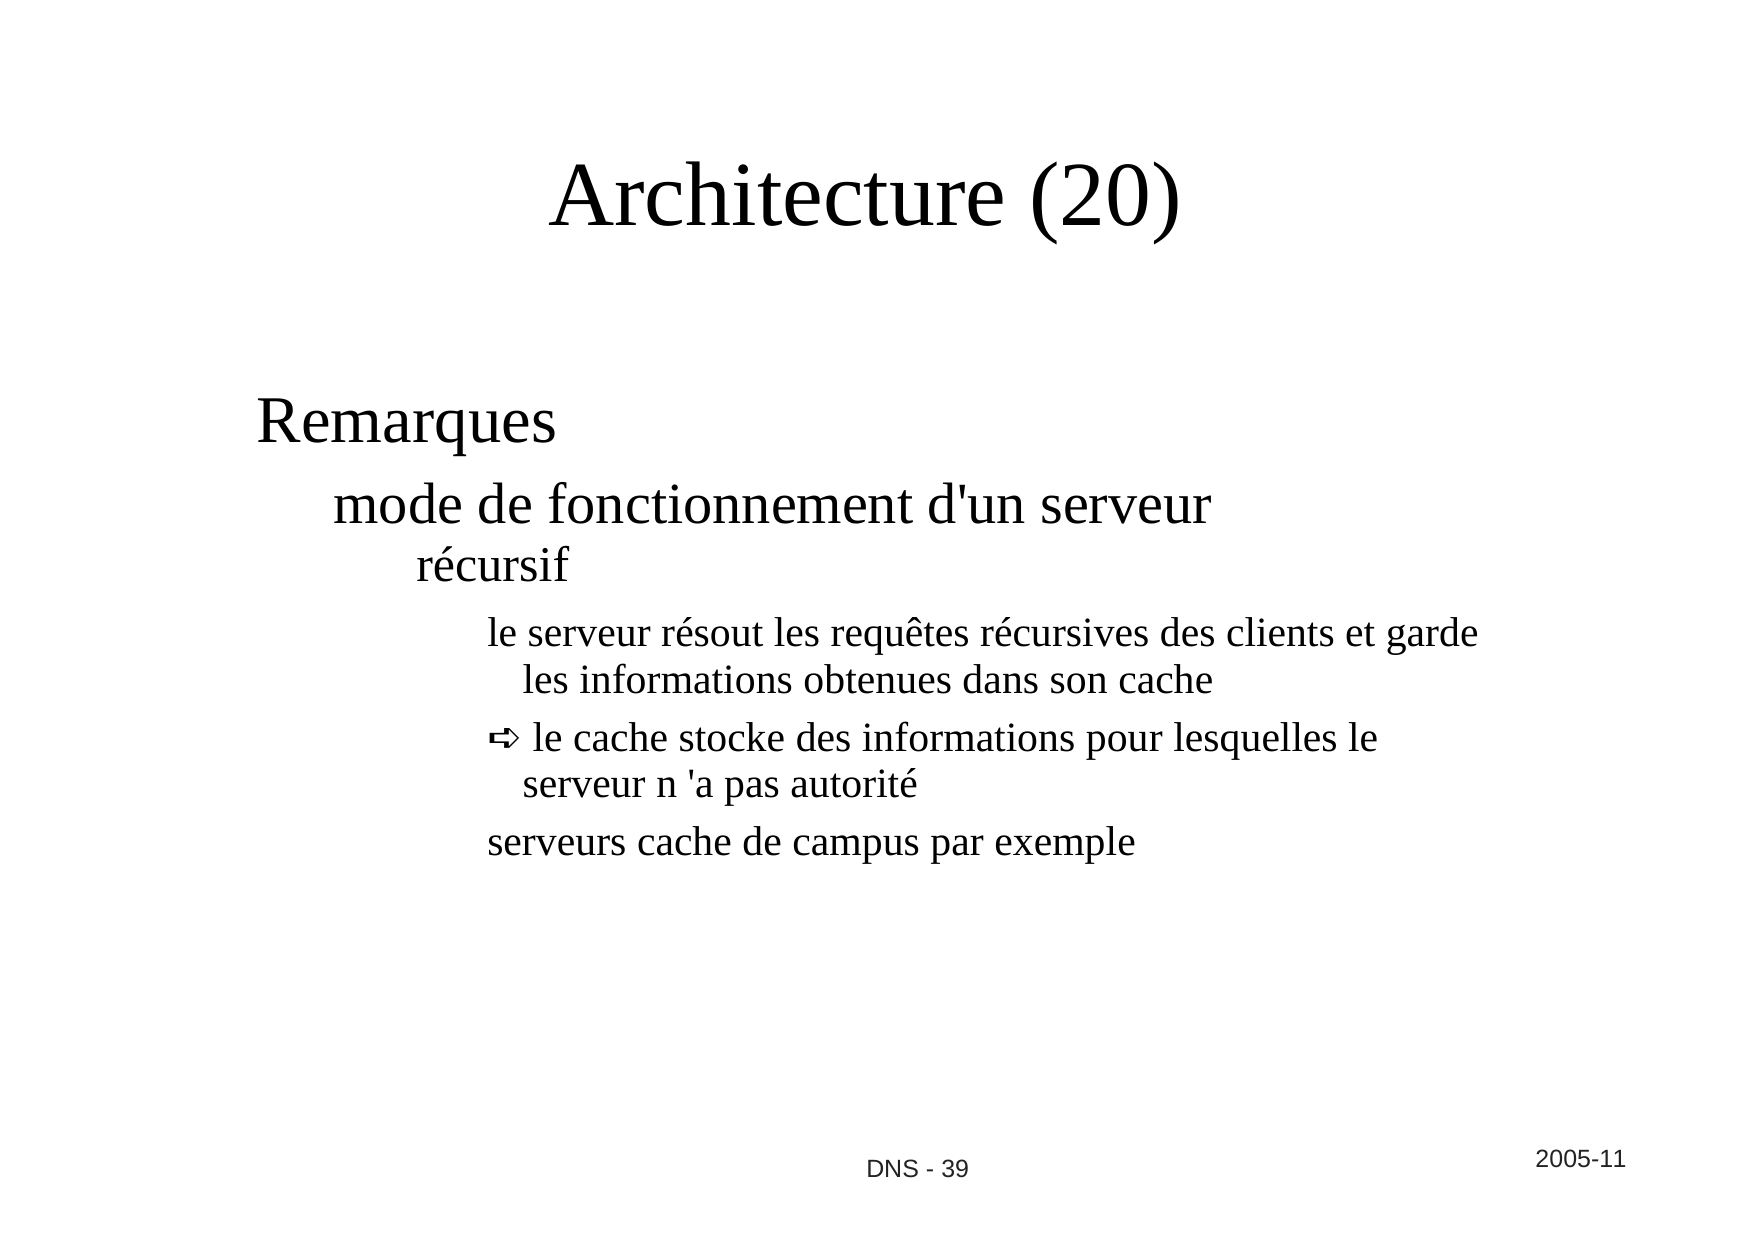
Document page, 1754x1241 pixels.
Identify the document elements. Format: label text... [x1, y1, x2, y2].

title Architecture (20) [187, 109, 1545, 280]
list Remarques mode de fonctionnement d'un serveur récursif le serveur résout les requêtes récursives des clients et garde les informations obtenues dans son cache  le cache stocke des informations pour lesquelles le serveur n 'a pas autorité serveurs cache de campus par exemple [224, 375, 1514, 912]
